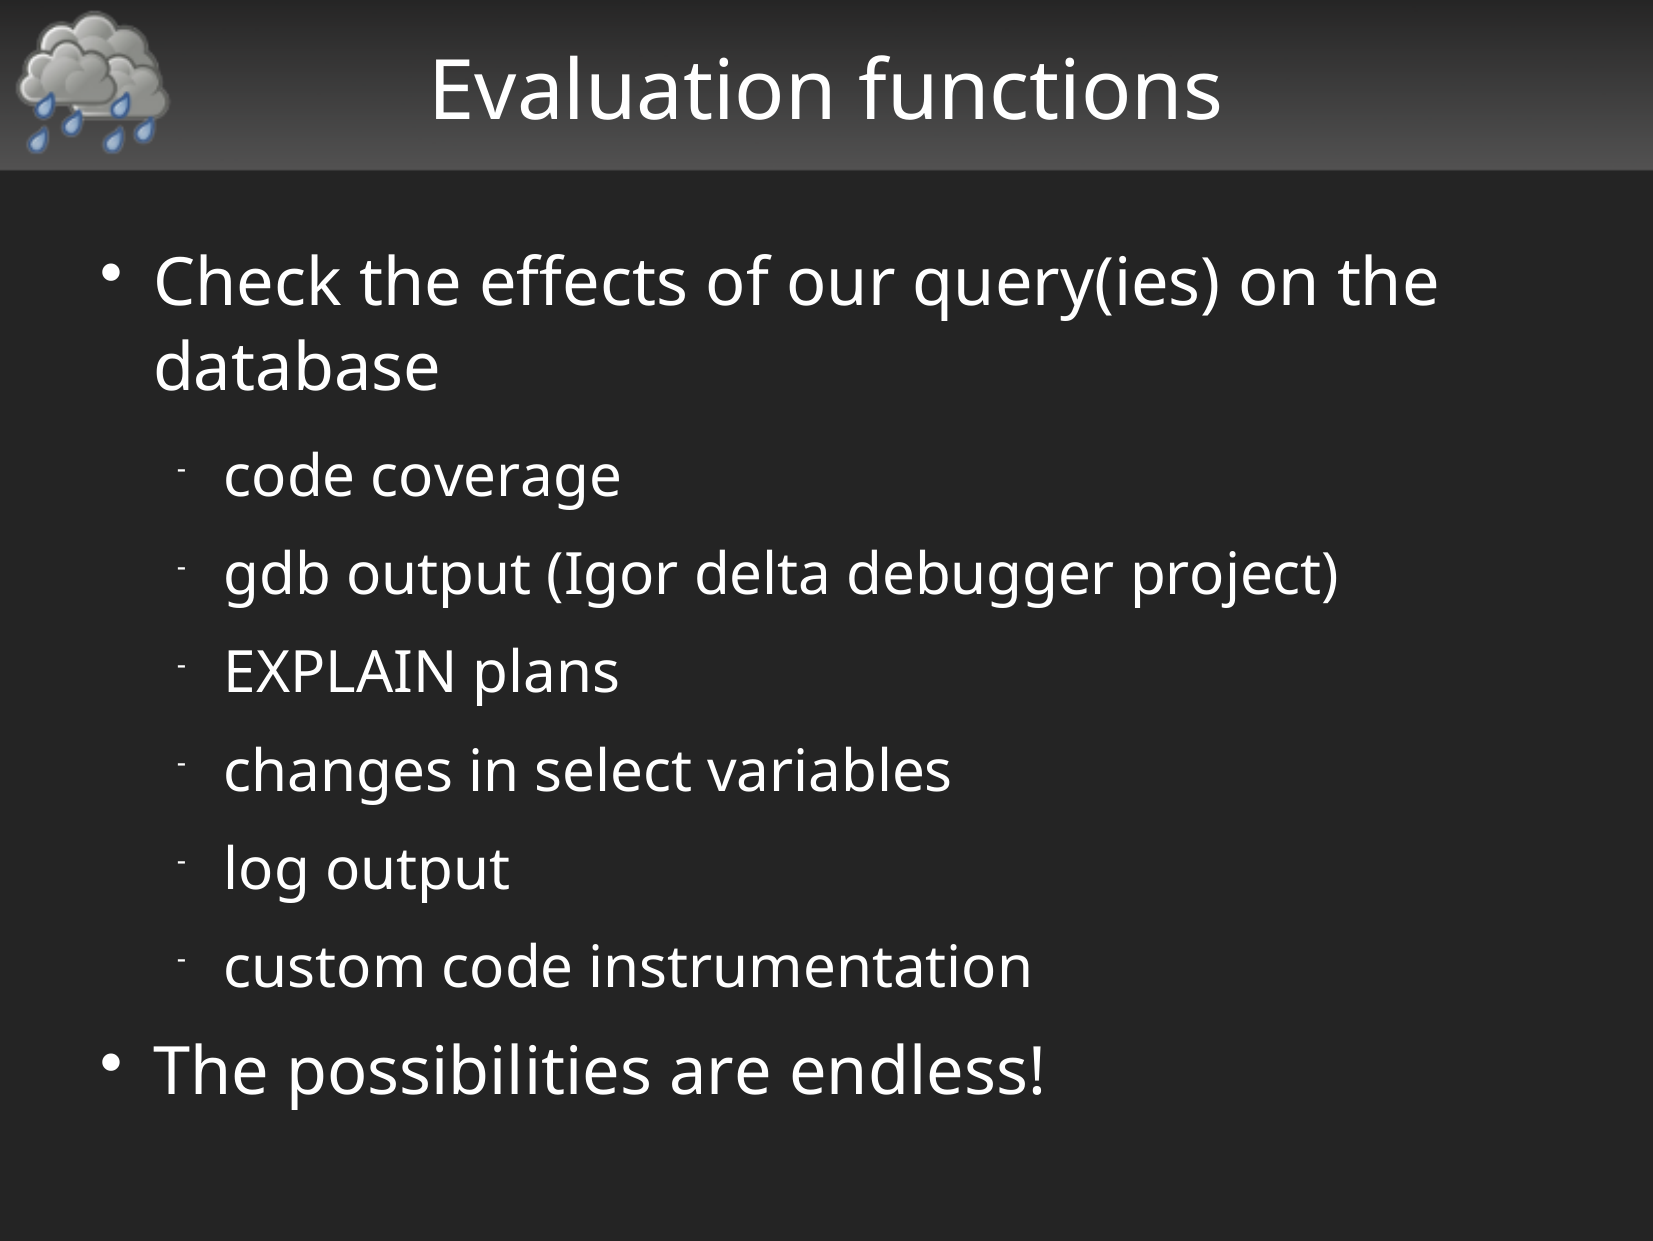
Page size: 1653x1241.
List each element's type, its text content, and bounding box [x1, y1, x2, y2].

title Evaluation functions [82, 39, 1570, 137]
list Check the effects of our query(ies) on the database code coverage gdb output (Igor delta debugger project) EXPLAIN plans changes in select variables log output custom code instrumentation The possibilities are endless! [82, 236, 1570, 1042]
picture [0, 0, 1653, 1241]
